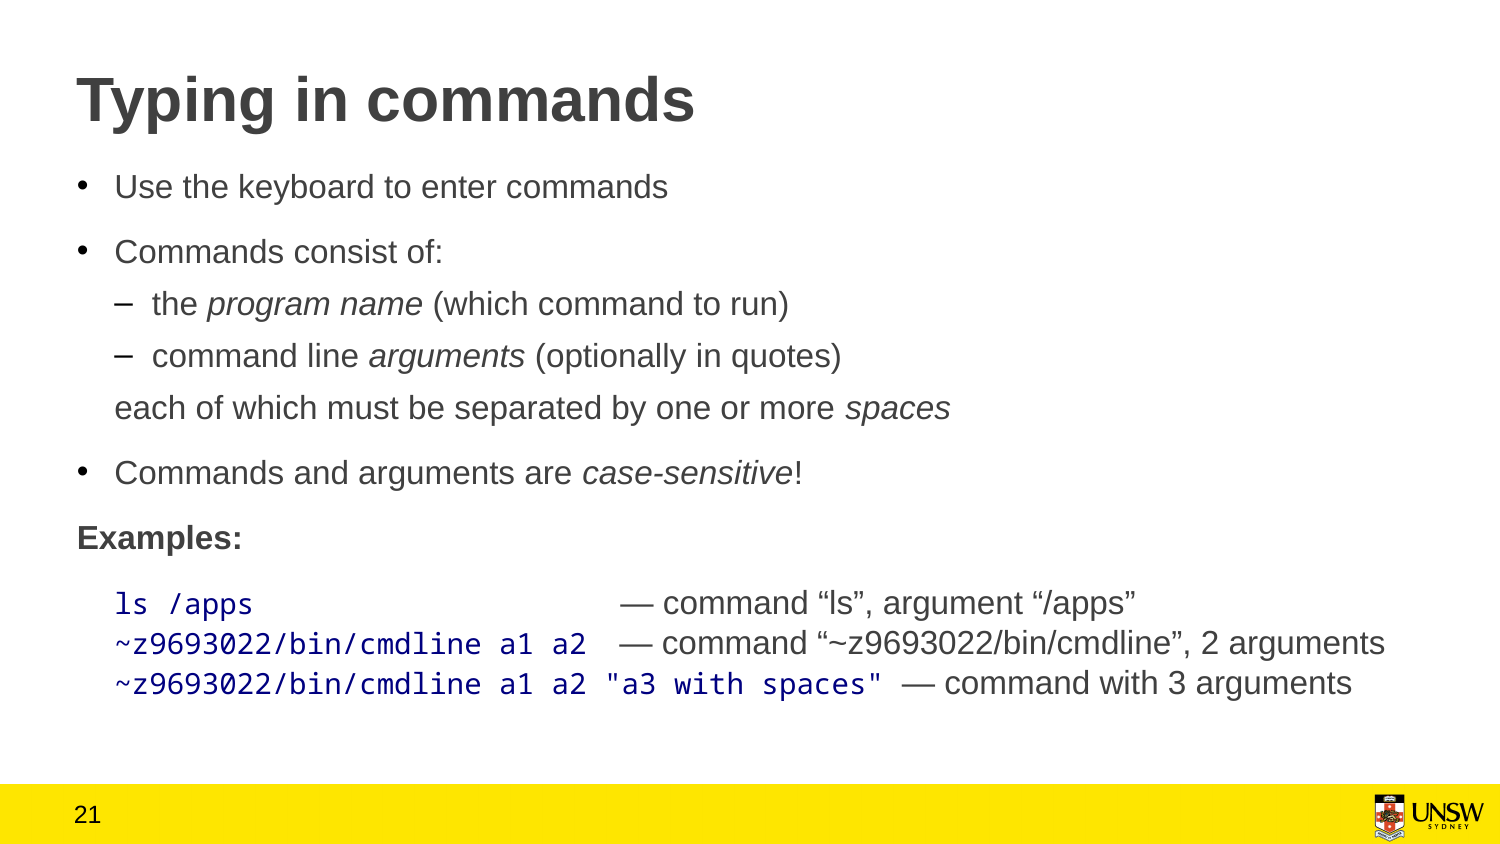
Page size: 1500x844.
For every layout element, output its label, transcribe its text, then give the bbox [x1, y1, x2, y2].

title Typing in commands [76, 59, 1427, 136]
picture [0, 784, 1500, 844]
list Use the keyboard to enter commands Commands consist of: the program name (which command to run) command line arguments (optionally in quotes) each of which must be separated by one or more spaces Commands and arguments are case-sensitive! Examples: ls /apps — command “ls”, argument “/apps” ~z9693022/bin/cmdline a1 a2 — command “~z9693022/bin/cmdline”, 2 arguments ~z9693022/bin/cmdline a1 a2 "a3 with spaces" — command with 3 arguments [76, 165, 1424, 756]
text_box <number> [59, 791, 219, 839]
